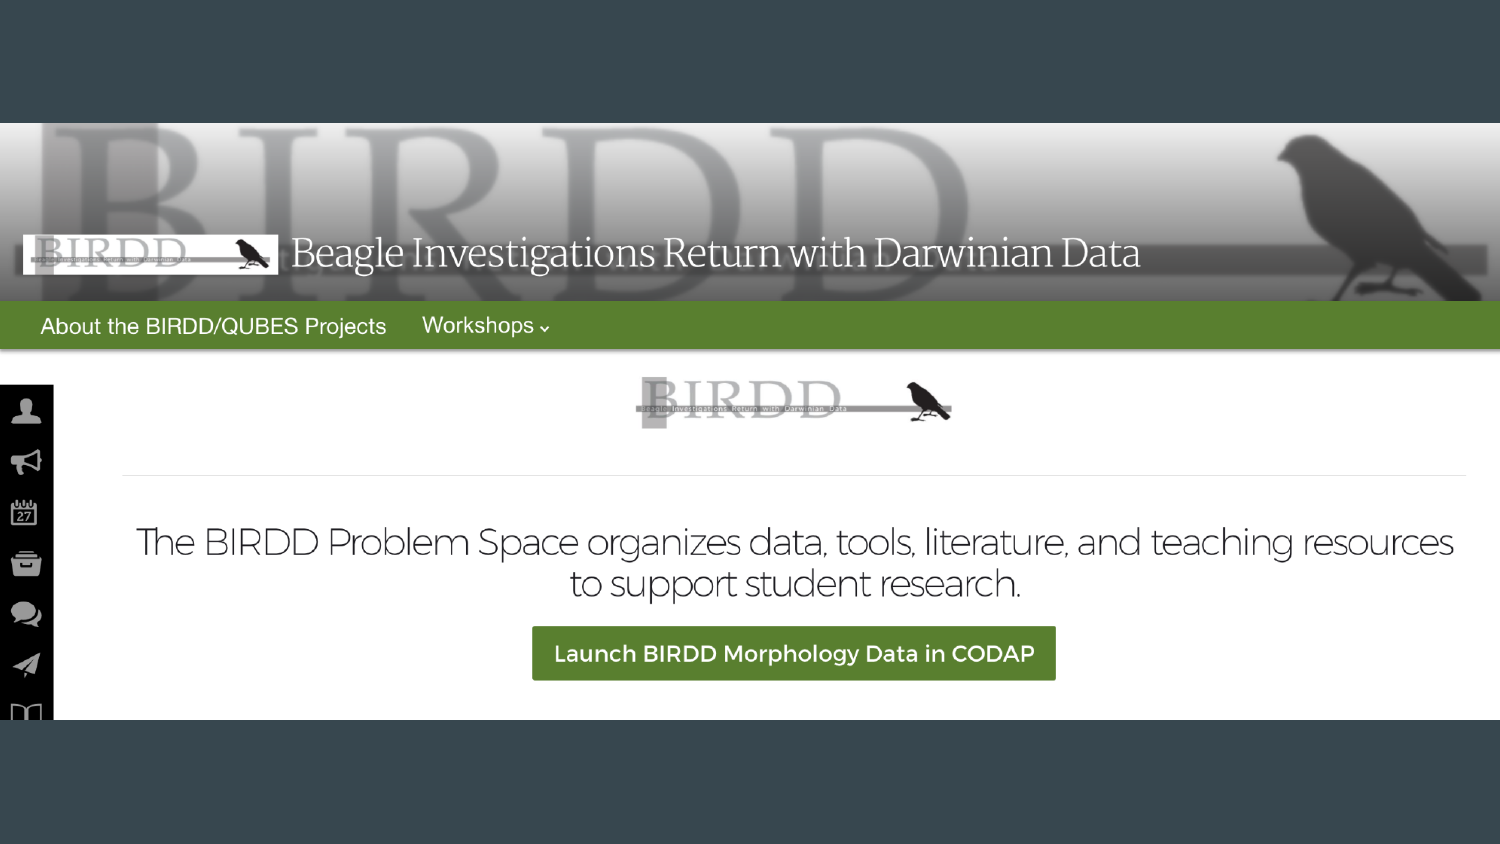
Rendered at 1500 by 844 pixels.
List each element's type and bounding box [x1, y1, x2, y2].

picture [0, 123, 1500, 720]
